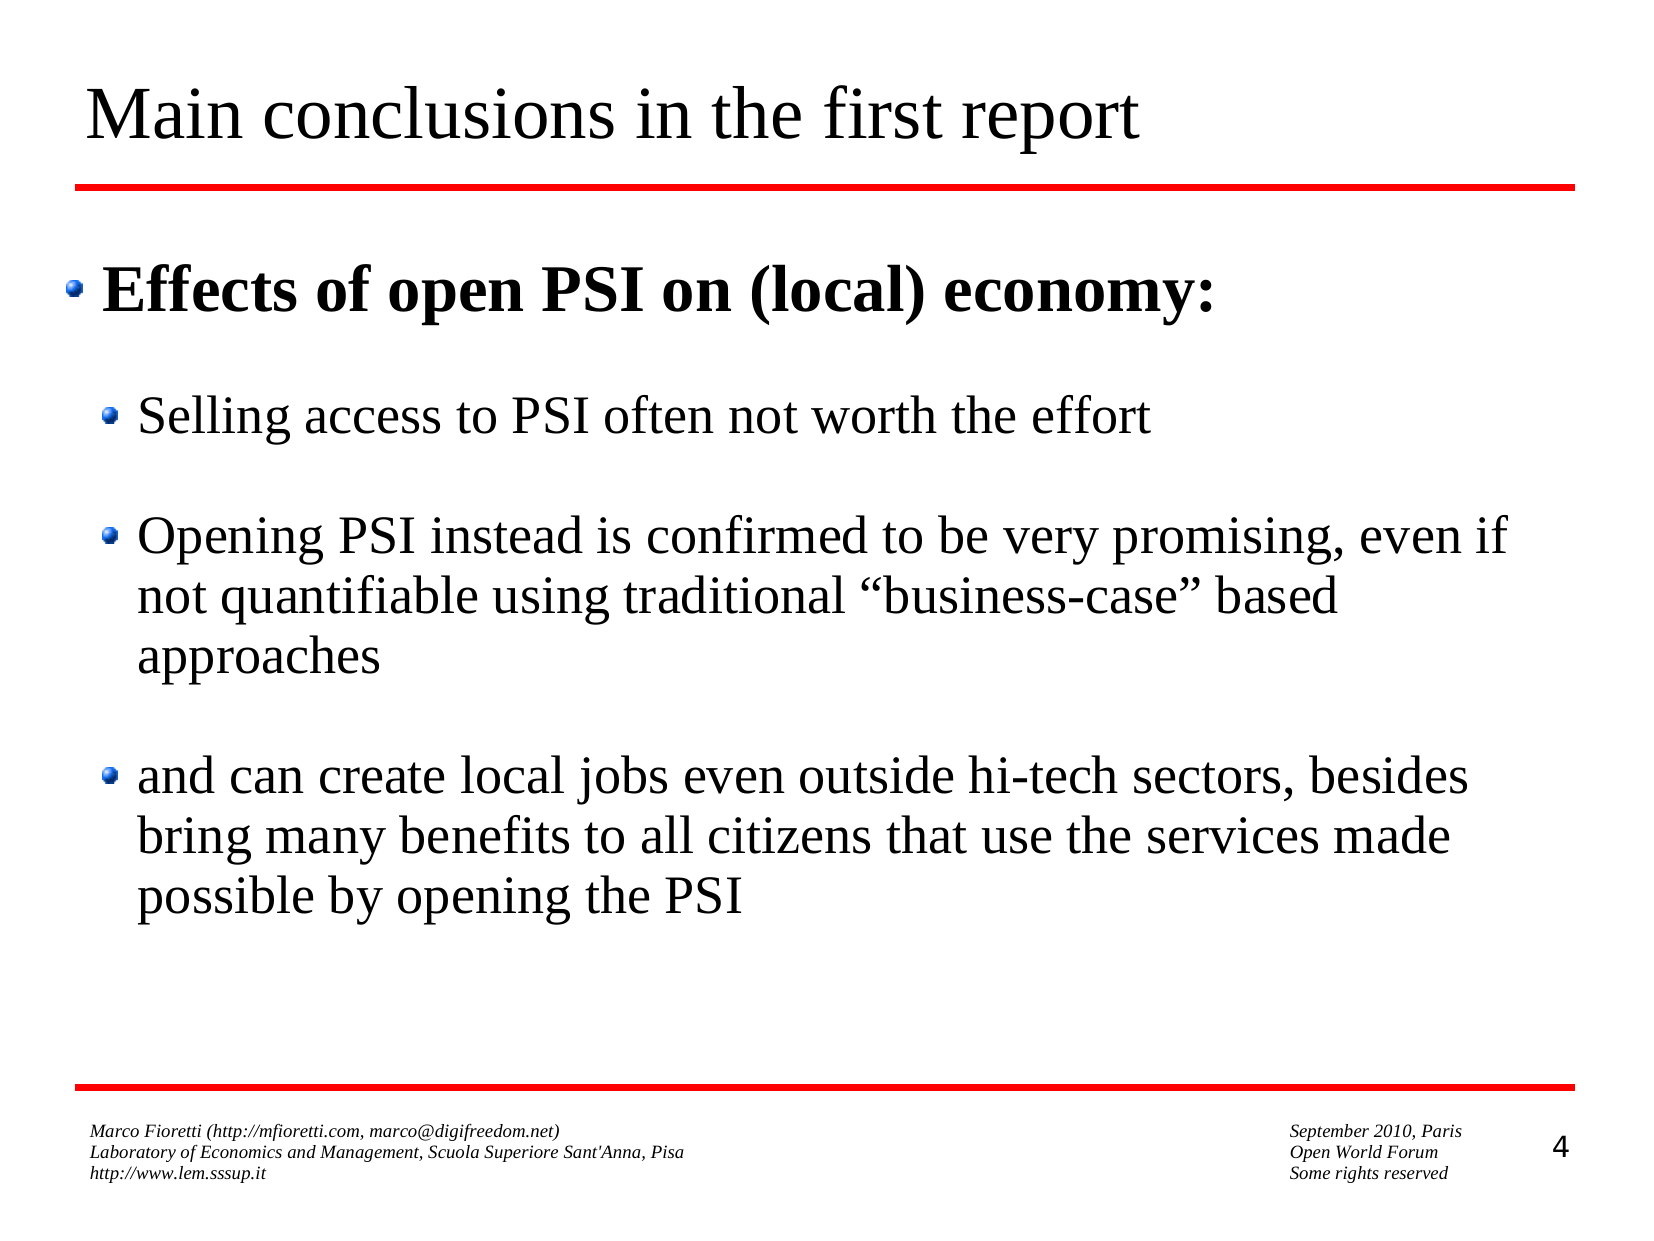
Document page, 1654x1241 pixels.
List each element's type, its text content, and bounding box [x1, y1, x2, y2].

text_box Marco Fioretti (http://mfioretti.com, marco@digifreedom.net) September 2010, Paris Laboratory of Economics and Management, Scuola Superiore Sant'Anna, Pisa Open World Forum http://www.lem.sssup.it Some rights reserved [75, 1113, 1527, 1201]
title [82, 49, 1571, 257]
text_box Main conclusions in the first report [70, 64, 1551, 162]
text_box Effects of open PSI on (local) economy: Selling access to PSI often not worth the effort Opening PSI instead is confirmed to be very promising, even if not quantifiable using traditional “business-case” based approaches and can create local jobs even outside hi-tech sectors, besides bring many benefits to all citizens that use the services made possible by opening the PSI [16, 244, 1591, 1055]
